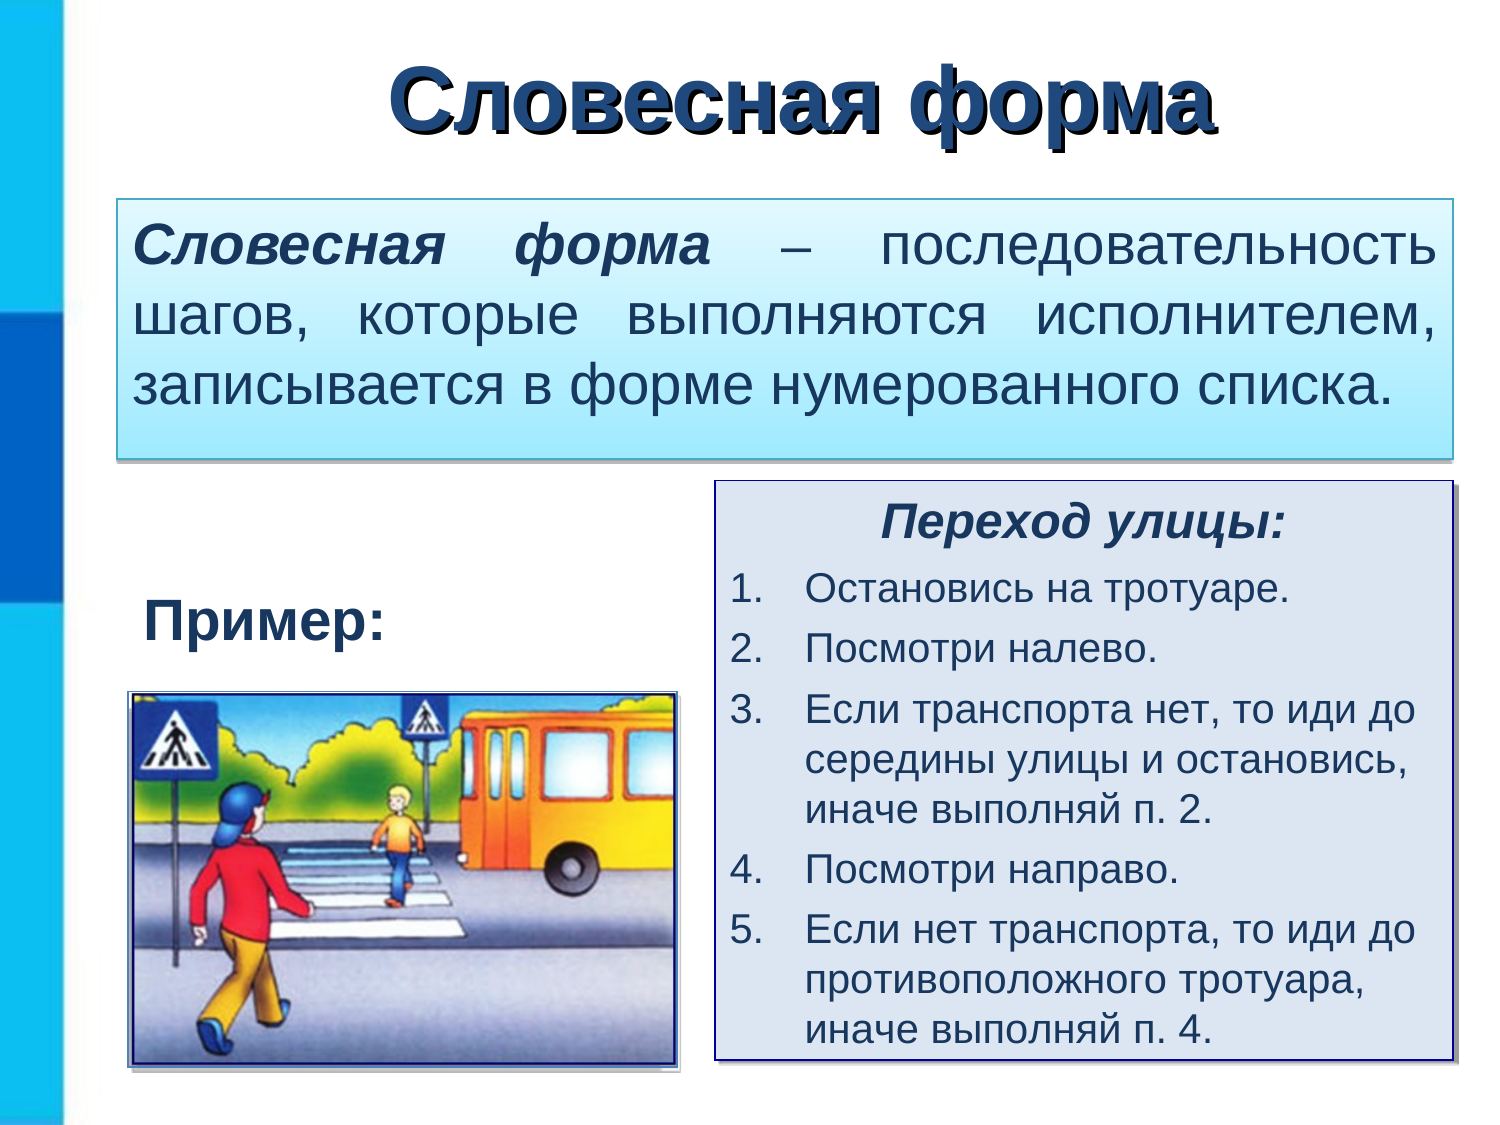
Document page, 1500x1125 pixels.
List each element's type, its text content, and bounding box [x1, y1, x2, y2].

text_box Пример: [128, 574, 422, 660]
picture [0, 0, 1500, 1125]
title Словесная форма [164, 0, 1440, 188]
list Словесная форма – последовательность шагов, которые выполняются исполнителем, записывается в форме нумерованного списка. [117, 199, 1454, 460]
text_box Переход улицы: Остановись на тротуаре. Посмотри налево. Если транспорта нет, то иди до середины улицы и остановись, иначе выполняй п. 2. Посмотри направо. Если нет транспорта, то иди до противоположного тротуара, иначе выполняй п. 4. [714, 480, 1454, 1061]
